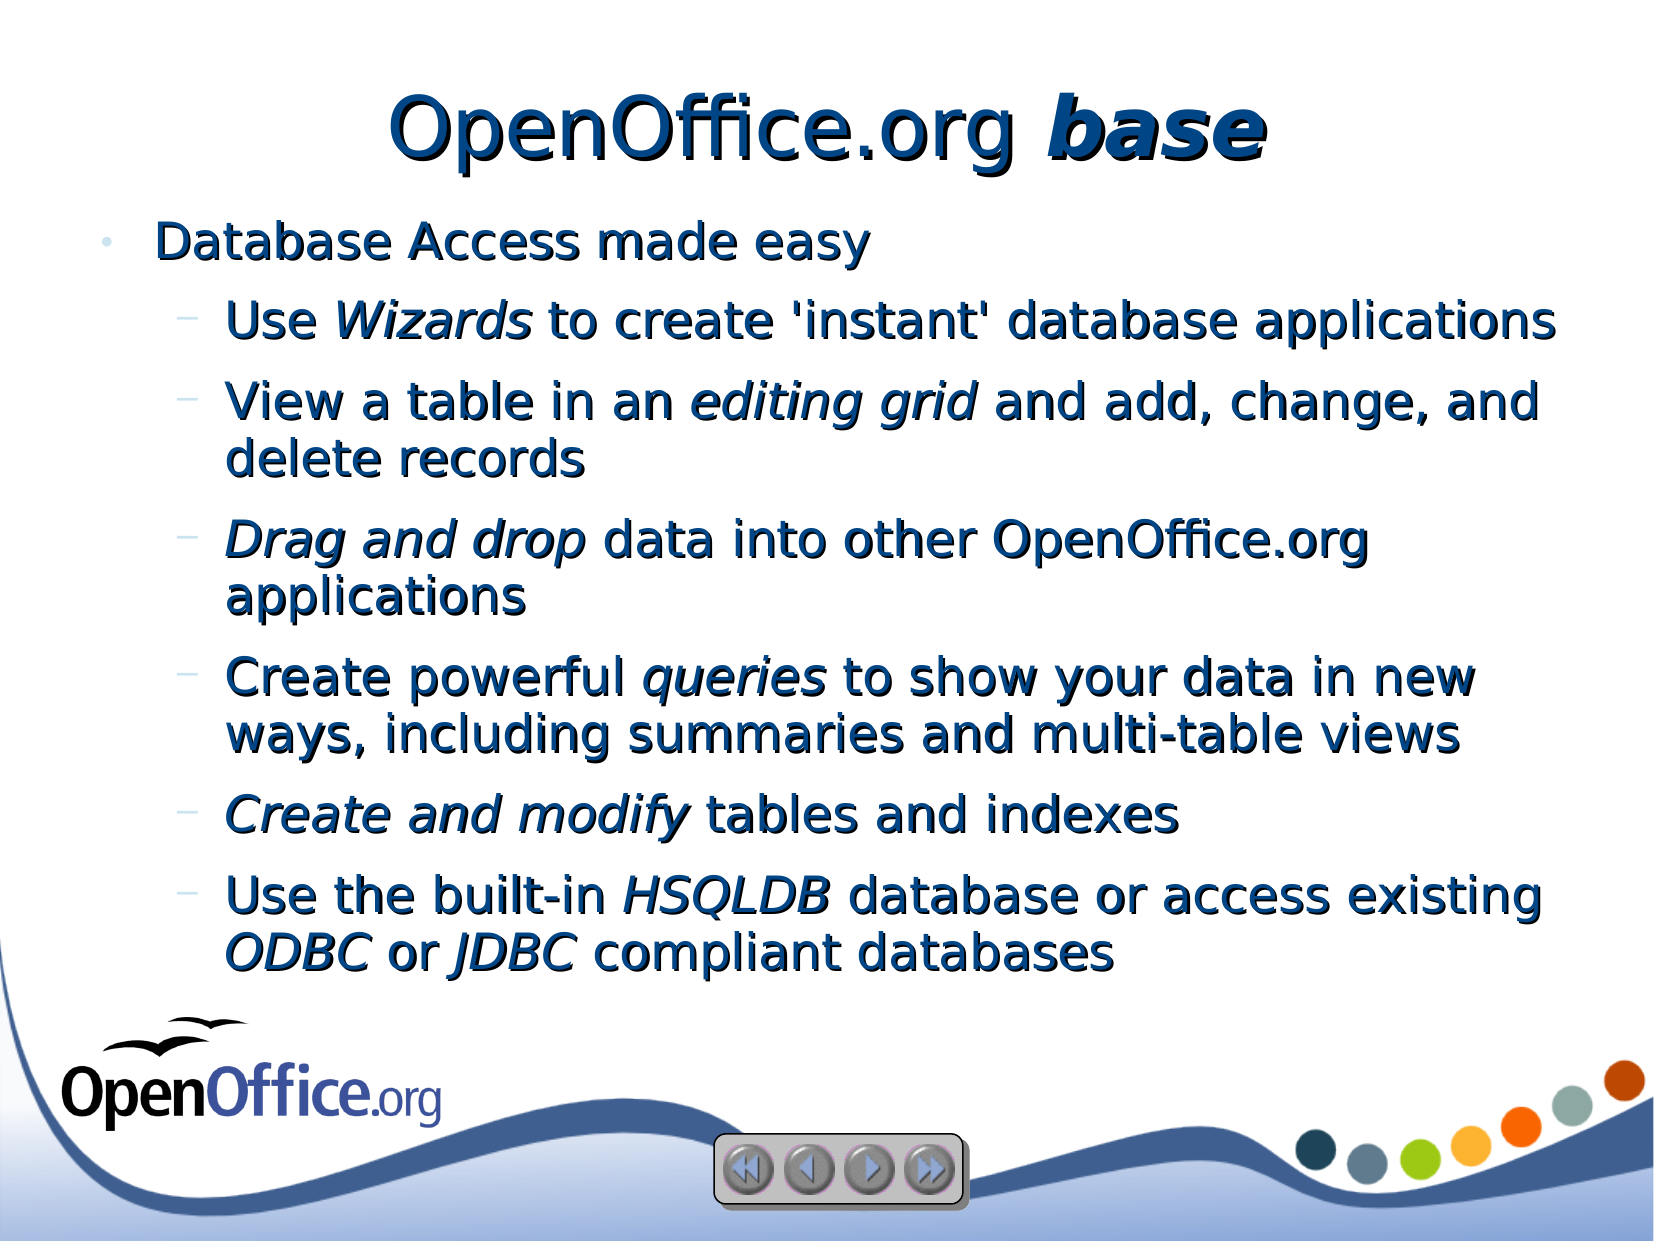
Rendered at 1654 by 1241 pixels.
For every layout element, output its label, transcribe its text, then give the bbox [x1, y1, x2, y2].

picture [0, 938, 1654, 1241]
text_box [714, 1133, 963, 1204]
list Database Access made easy Use Wizards to create 'instant' database applications View a table in an editing grid and add, change, and delete records Drag and drop data into other OpenOffice.org applications Create powerful queries to show your data in new ways, including summaries and multi-table views Create and modify tables and indexes Use the built-in HSQLDB database or access existing ODBC or JDBC compliant databases [82, 212, 1571, 1070]
title OpenOffice.org base [82, 49, 1571, 208]
